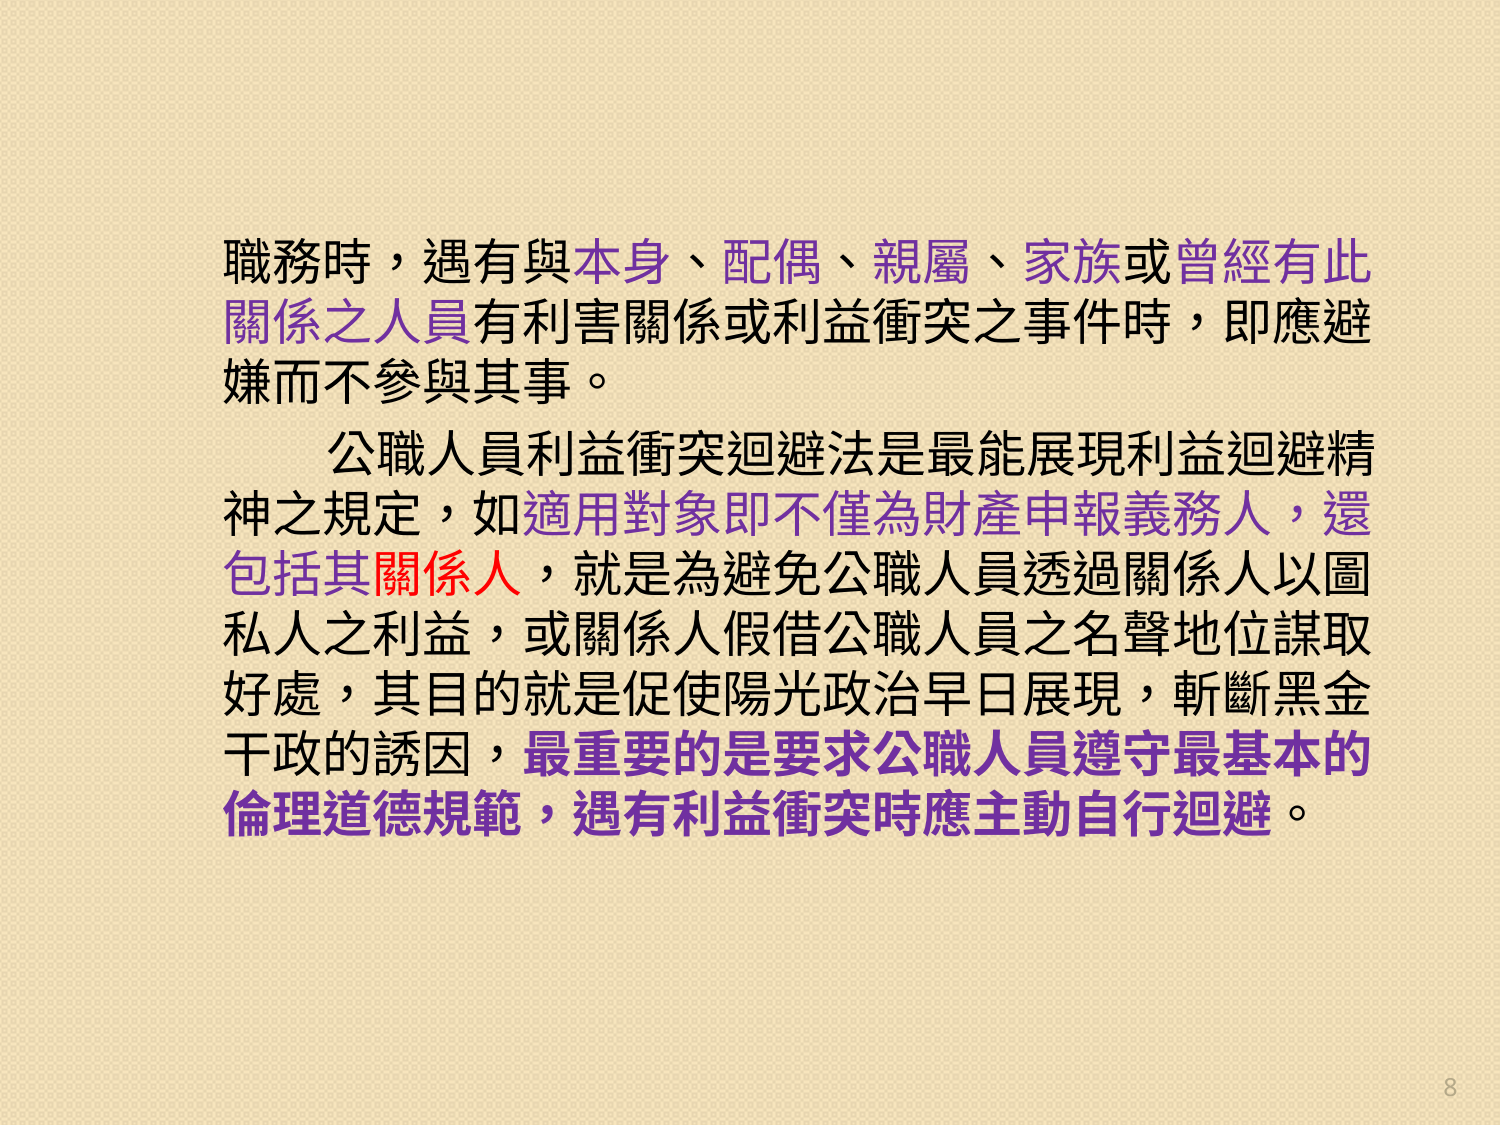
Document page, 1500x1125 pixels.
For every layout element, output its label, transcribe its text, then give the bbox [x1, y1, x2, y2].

list 職務時，遇有與本身、配偶、親屬、家族或曾經有此關係之人員有利害關係或利益衝突之事件時，即應避嫌而不參與其事。 公職人員利益衝突迴避法是最能展現利益迴避精神之規定，如適用對象即不僅為財產申報義務人，還包括其關係人，就是為避免公職人員透過關係人以圖私人之利益，或關係人假借公職人員之名聲地位謀取好處，其目的就是促使陽光政治早日展現，斬斷黑金干政的誘因，最重要的是要求公職人員遵守最基本的倫理道德規範，遇有利益衝突時應主動自行迴避。 [75, 222, 1413, 1005]
slide_number <編號> [1413, 1034, 1488, 1113]
picture [0, 0, 1500, 1125]
